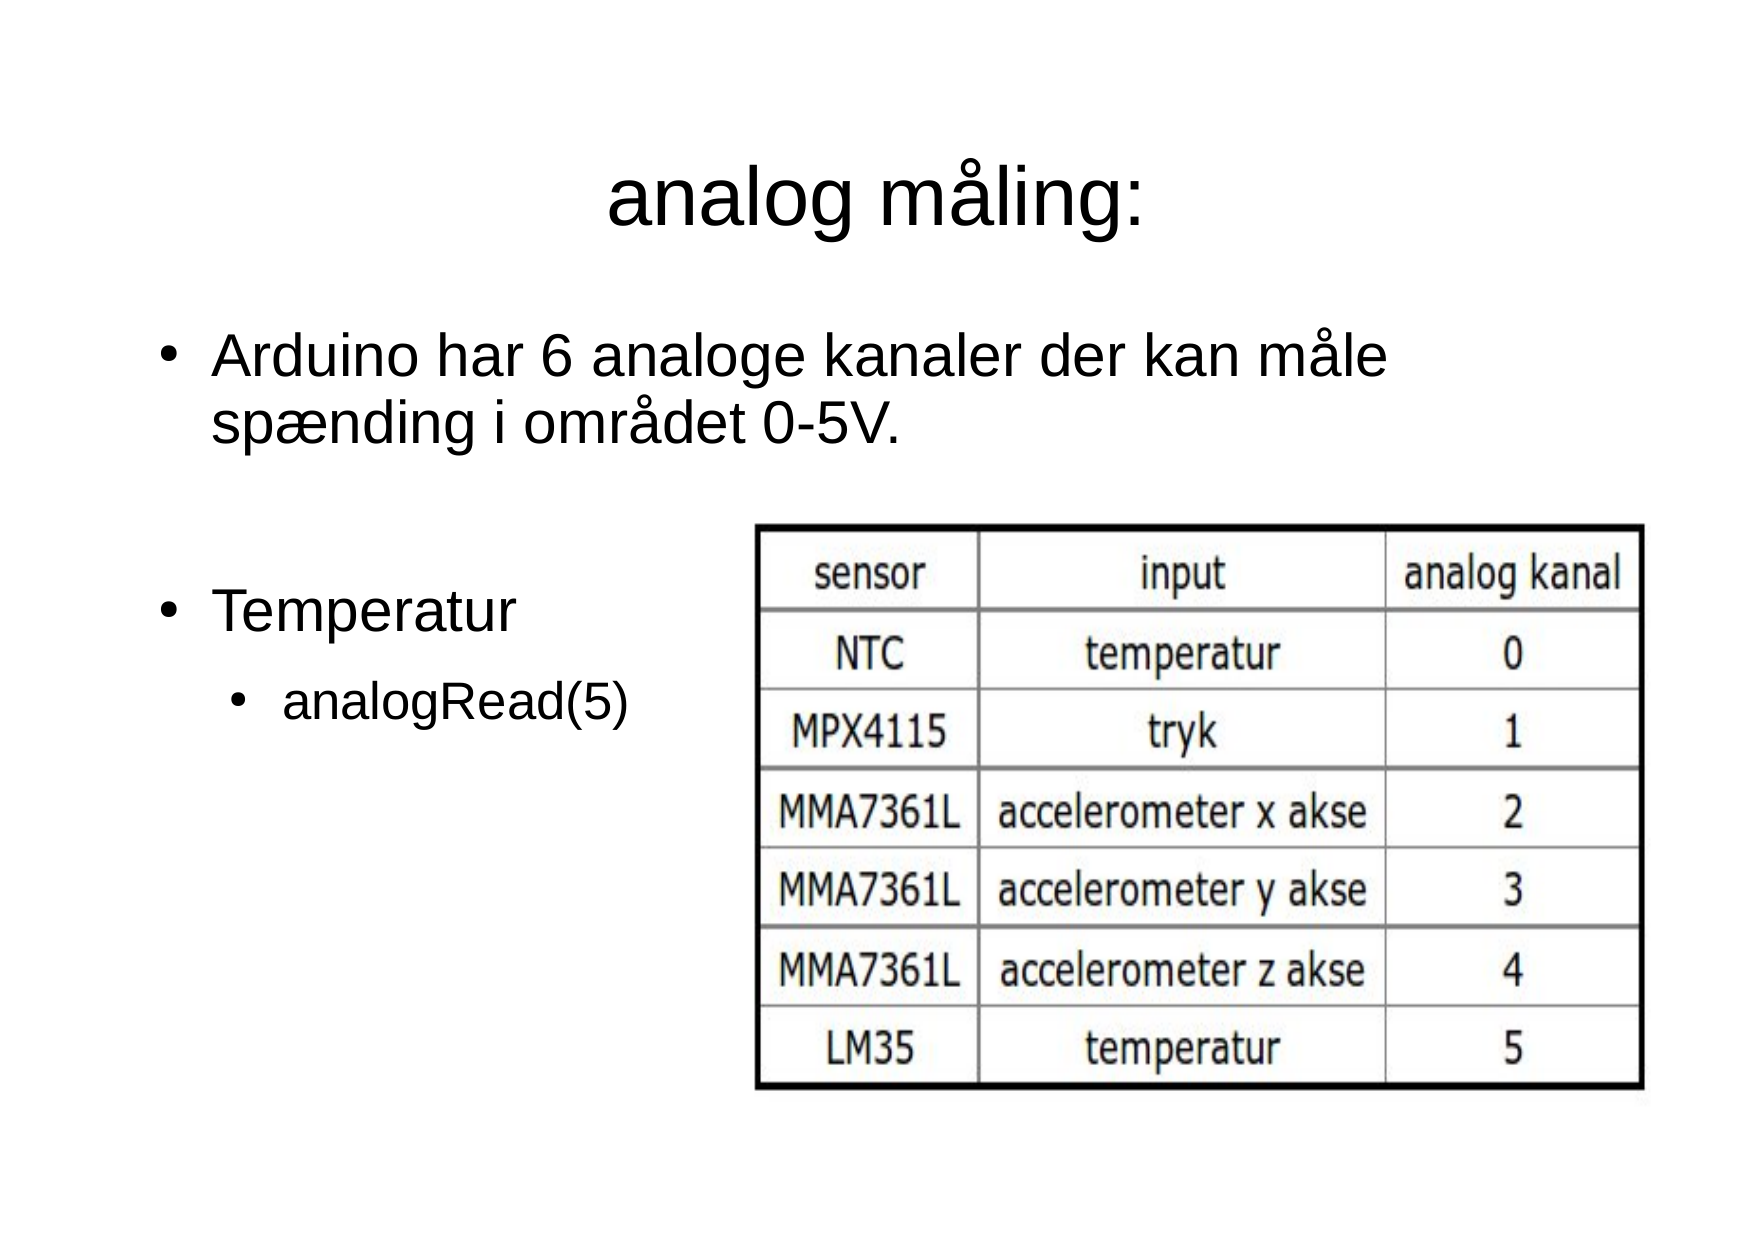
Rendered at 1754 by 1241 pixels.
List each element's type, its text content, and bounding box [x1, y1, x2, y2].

picture [725, 504, 1664, 1109]
title analog måling: [140, 103, 1614, 291]
list Arduino har 6 analoge kanaler der kan måle spænding i området 0-5V. Temperatur analogRead(5) [140, 321, 1614, 1119]
